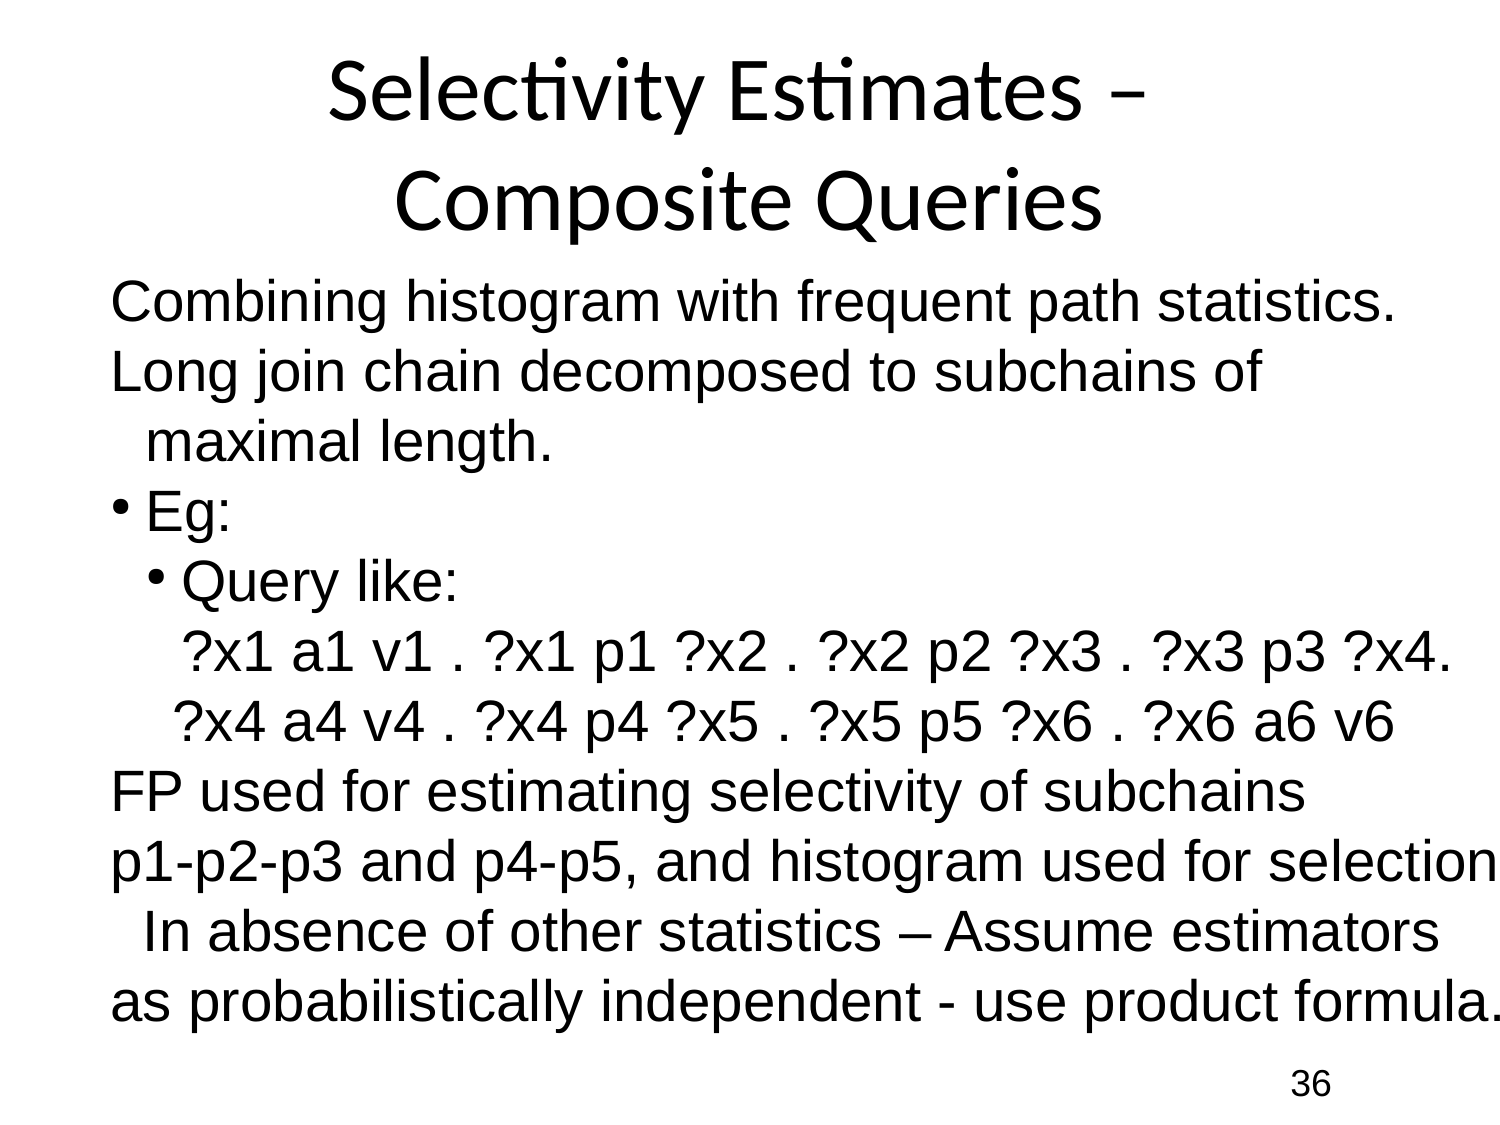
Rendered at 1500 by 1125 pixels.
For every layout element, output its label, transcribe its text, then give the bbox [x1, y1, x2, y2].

text_box Combining histogram with frequent path statistics. Long join chain decomposed to subchains of maximal length. Eg: Query like: ?x1 a1 v1 . ?x1 p1 ?x2 . ?x2 p2 ?x3 . ?x3 p3 ?x4. ?x4 a4 v4 . ?x4 p4 ?x5 . ?x5 p5 ?x6 . ?x6 a6 v6 FP used for estimating selectivity of subchains p1-p2-p3 and p4-p5, and histogram used for selections. In absence of other statistics – Assume estimators as probabilistically independent - use product formula. [75, 263, 1395, 916]
text_box Selectivity Estimates – Composite Queries [75, 36, 1425, 242]
text_box Selectivity Estimates – Composite Queries [826, 178, 864, 224]
